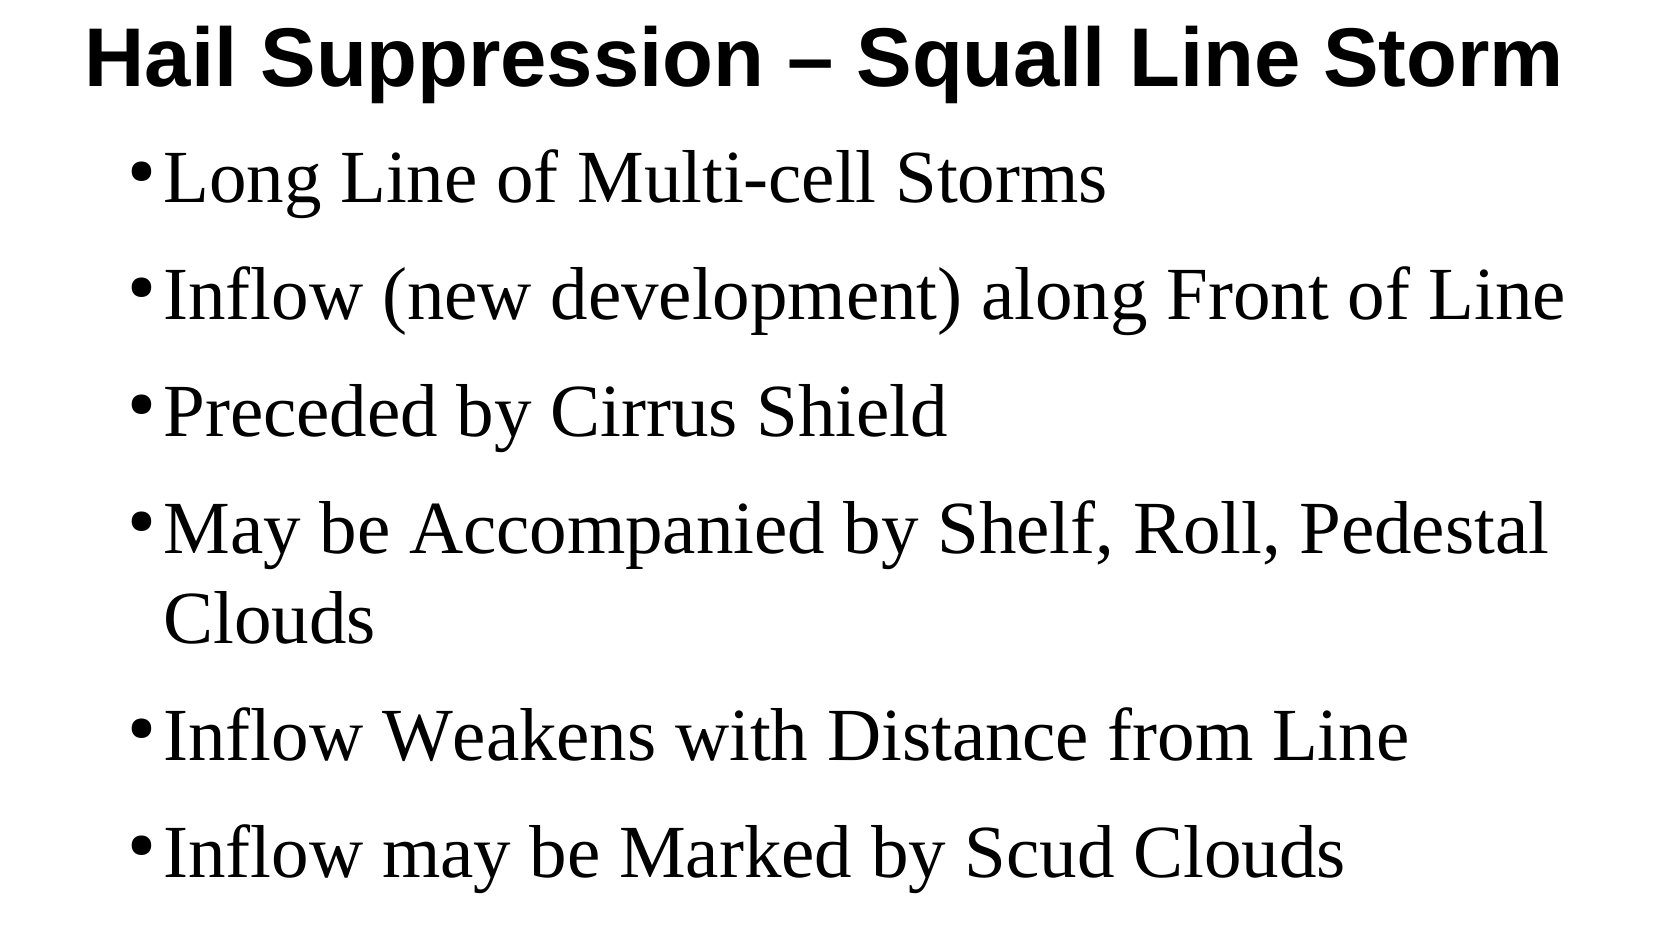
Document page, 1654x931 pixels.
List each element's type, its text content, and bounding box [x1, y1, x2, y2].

title Hail Suppression – Squall Line Storm [0, 0, 1654, 107]
text_box Long Line of Multi-cell Storms Inflow (new development) along Front of Line Preceded by Cirrus Shield May be Accompanied by Shelf, Roll, Pedestal Clouds Inflow Weakens with Distance from Line Inflow may be Marked by Scud Clouds [41, 120, 1654, 901]
